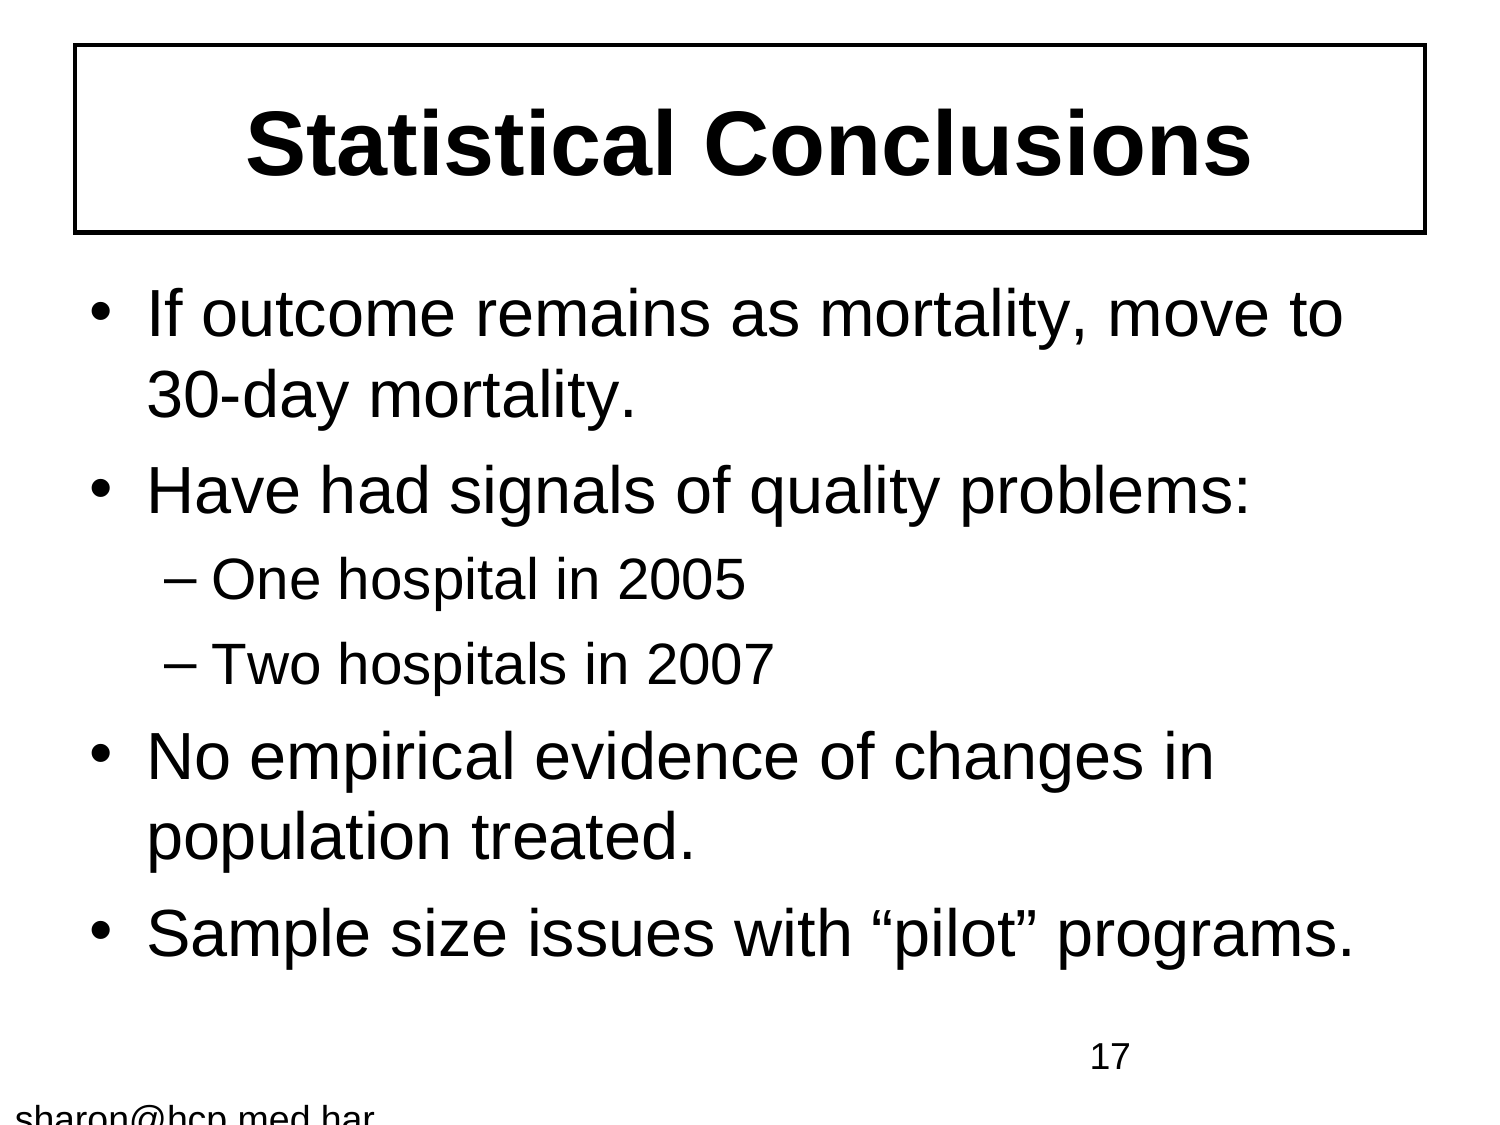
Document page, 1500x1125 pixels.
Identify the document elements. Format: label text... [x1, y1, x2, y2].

list If outcome remains as mortality, move to 30-day mortality. Have had signals of quality problems: One hospital in 2005 Two hospitals in 2007 No empirical evidence of changes in population treated. Sample size issues with “pilot” programs. [75, 262, 1426, 1005]
title Statistical Conclusions [75, 45, 1426, 233]
